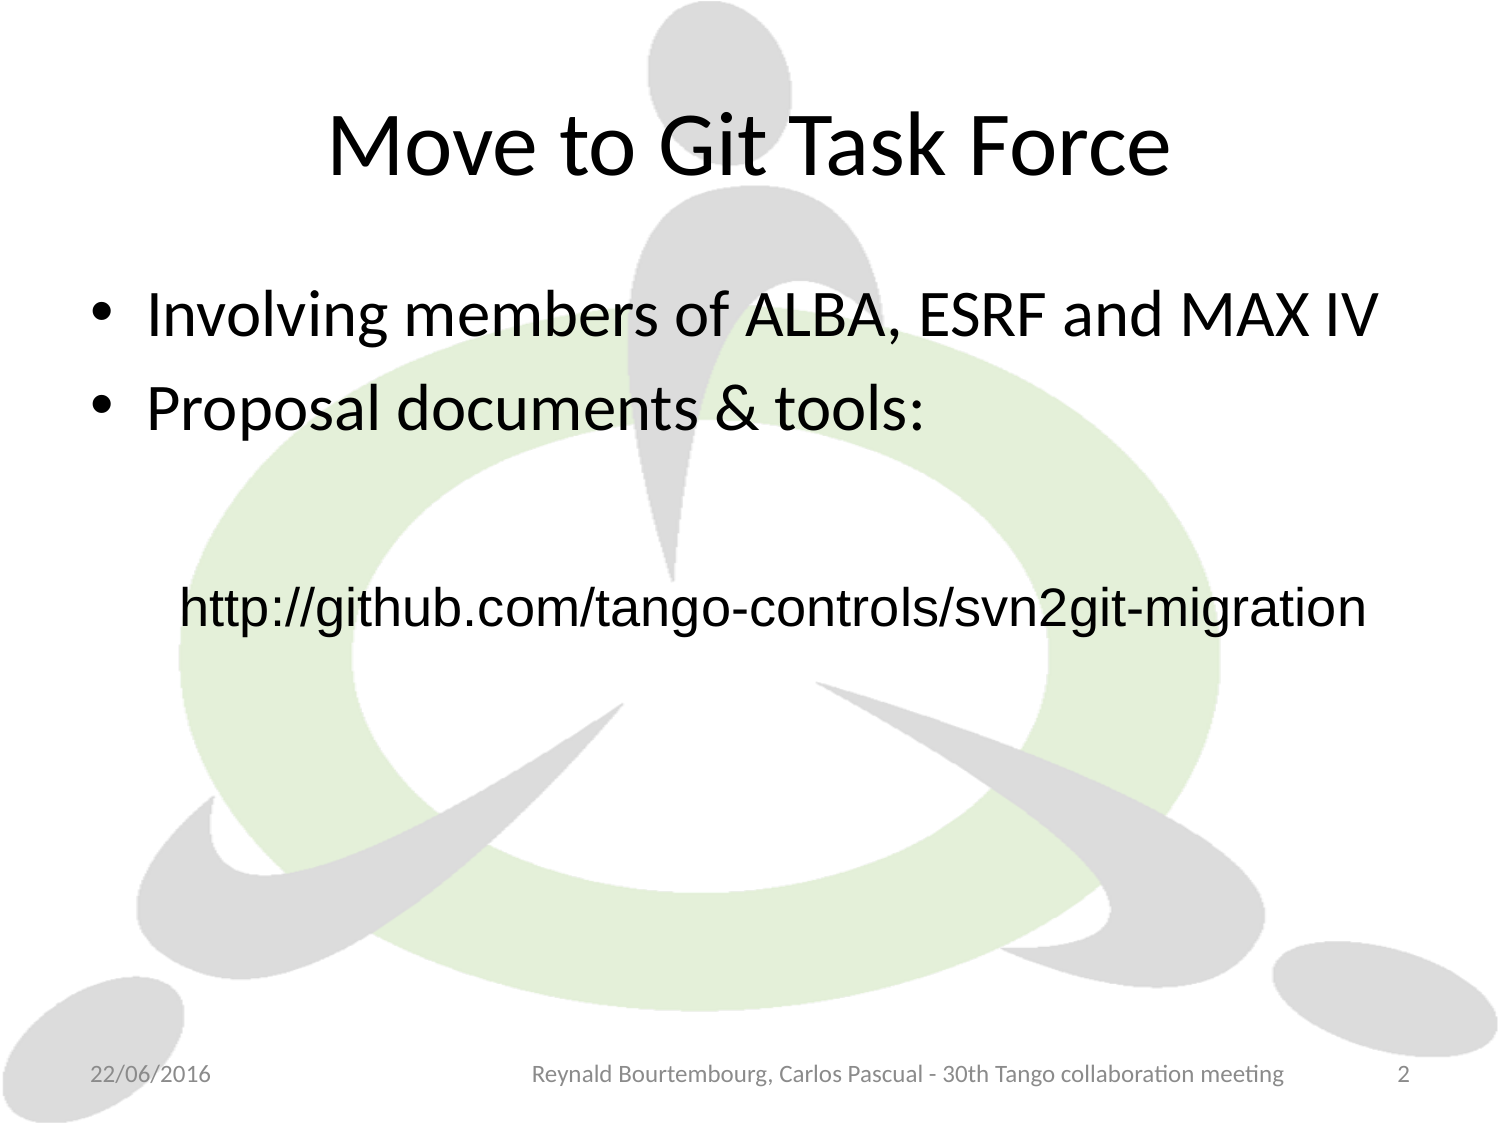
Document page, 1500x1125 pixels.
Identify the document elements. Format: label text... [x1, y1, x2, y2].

title Move to Git Task Force [75, 45, 1425, 233]
text_box http://github.com/tango-controls/svn2git-migration [165, 570, 1411, 646]
slide_number 22/06/2016 [75, 1042, 425, 1103]
slide_number <number> [1306, 1042, 1425, 1103]
footer Reynald Bourtembourg, Carlos Pascual - 30th Tango collaboration meeting [512, 1042, 1306, 1103]
list Involving members of ALBA, ESRF and MAX IV Proposal documents & tools: [75, 262, 1425, 1005]
picture [0, 0, 1500, 1125]
